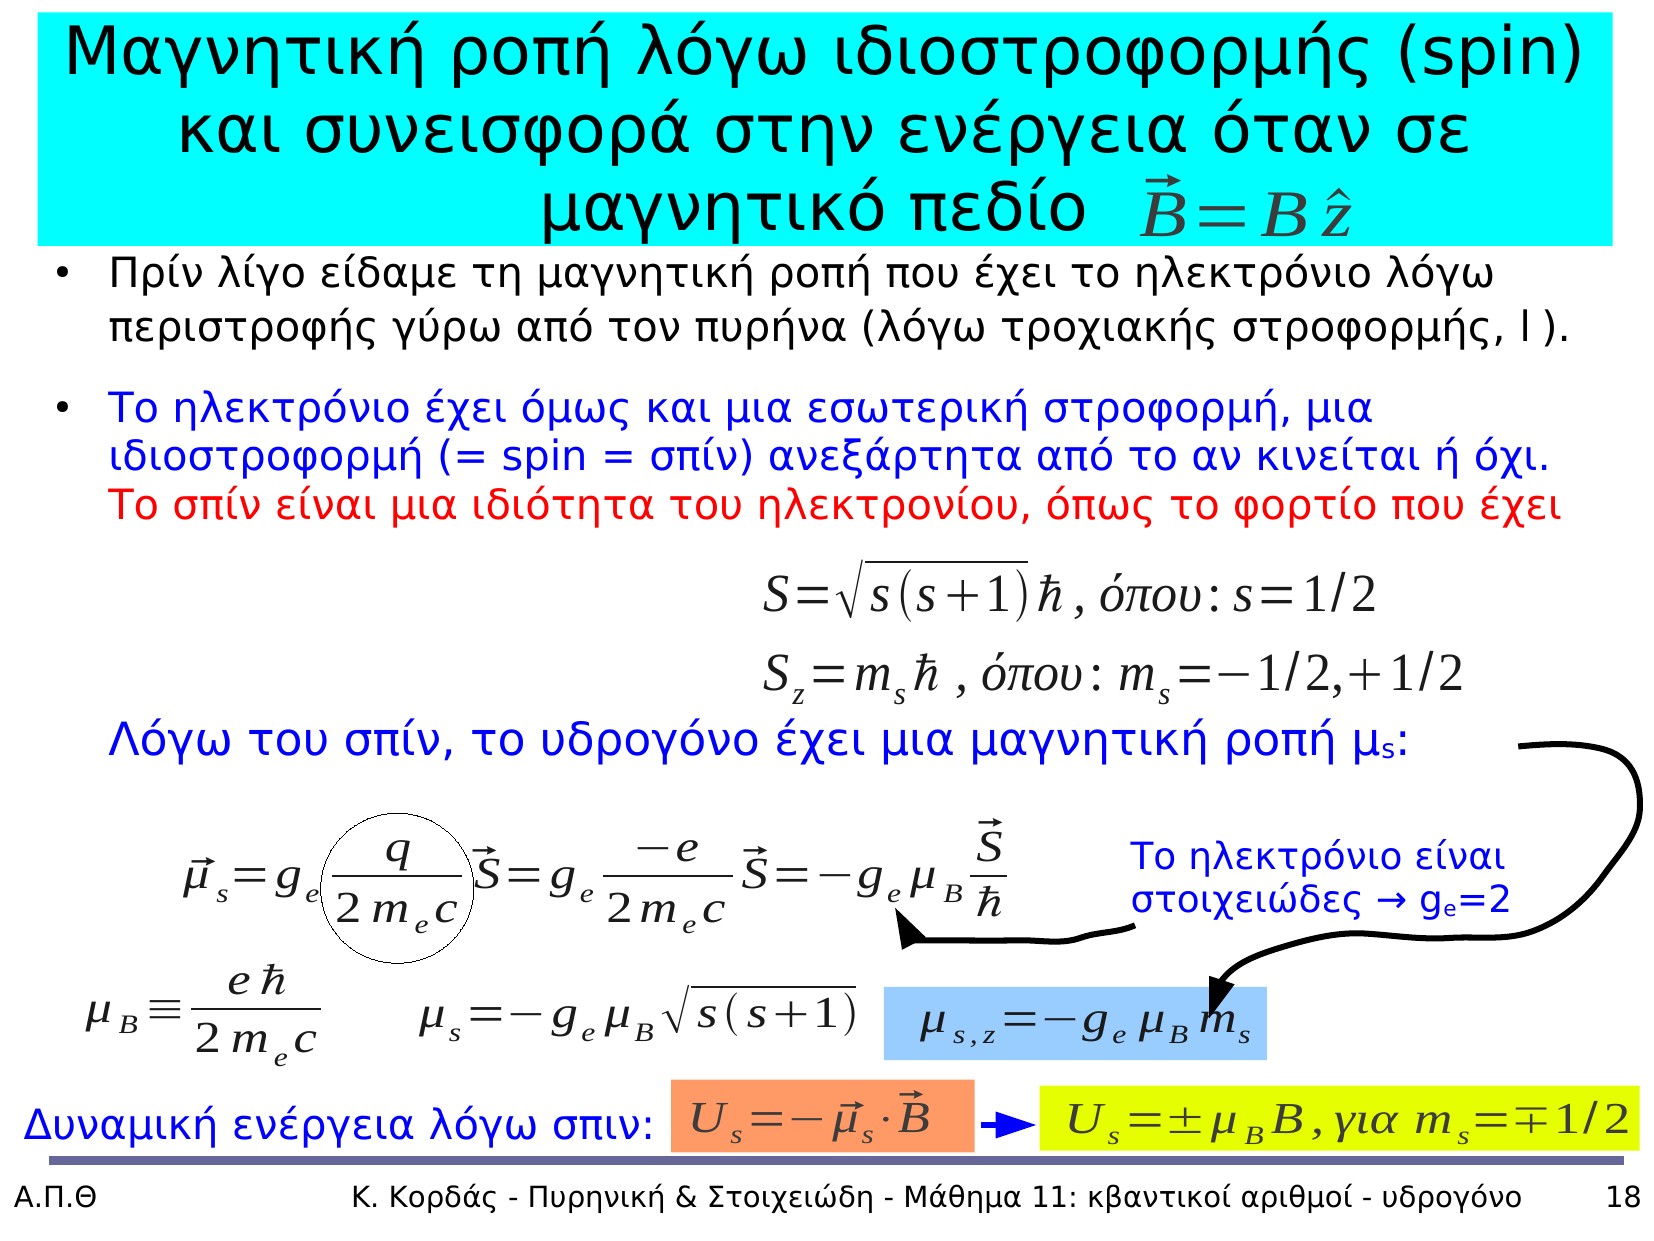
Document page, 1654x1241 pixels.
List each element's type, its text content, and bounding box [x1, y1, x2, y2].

chart [166, 816, 1024, 942]
text_box Το ηλεκτρόνιο είναι στοιχειώδες → ge=2 [1313, 936, 1529, 943]
chart [746, 558, 1390, 629]
text_box Δυναμική ενέργεια λόγω σπιν: [8, 1093, 672, 1158]
list Πρίν λίγο είδαμε τη μαγνητική ροπή που έχει το ηλεκτρόνιο λόγω περιστροφής γύρω από τον πυρήνα (λόγω τροχιακής στροφορμής, l ). Το ηλεκτρόνιο έχει όμως και μια εσωτερική στροφορμή, μια ιδιοστροφορμή (= spin = σπίν) ανεξάρτητα από το αν κινείται ή όχι. Το σπίν είναι μια ιδιότητα του ηλεκτρονίου, όπως το φορτίο που έχει Λόγω του σπίν, το υδρογόνο έχει μια μαγνητική ροπή μs: [37, 248, 1613, 1136]
text_box Το ηλεκτρόνιο είναι στοιχειώδες → ge=2 [1115, 827, 1529, 943]
chart [1051, 1091, 1647, 1152]
chart [674, 1088, 944, 1152]
chart [402, 983, 871, 1049]
chart [903, 991, 1264, 1052]
text_box [883, 986, 1267, 1061]
chart [1123, 169, 1370, 255]
text_box [671, 1079, 975, 1153]
text_box [1039, 1136, 1051, 1151]
chart [69, 952, 337, 1074]
title Μαγνητική ροπή λόγω ιδιοστροφορμής (spin) και συνεισφορά στην ενέργεια όταν σε μαγνητικό πεδίο [37, 12, 1613, 246]
text_box [1613, 1085, 1640, 1091]
chart [746, 640, 1477, 714]
